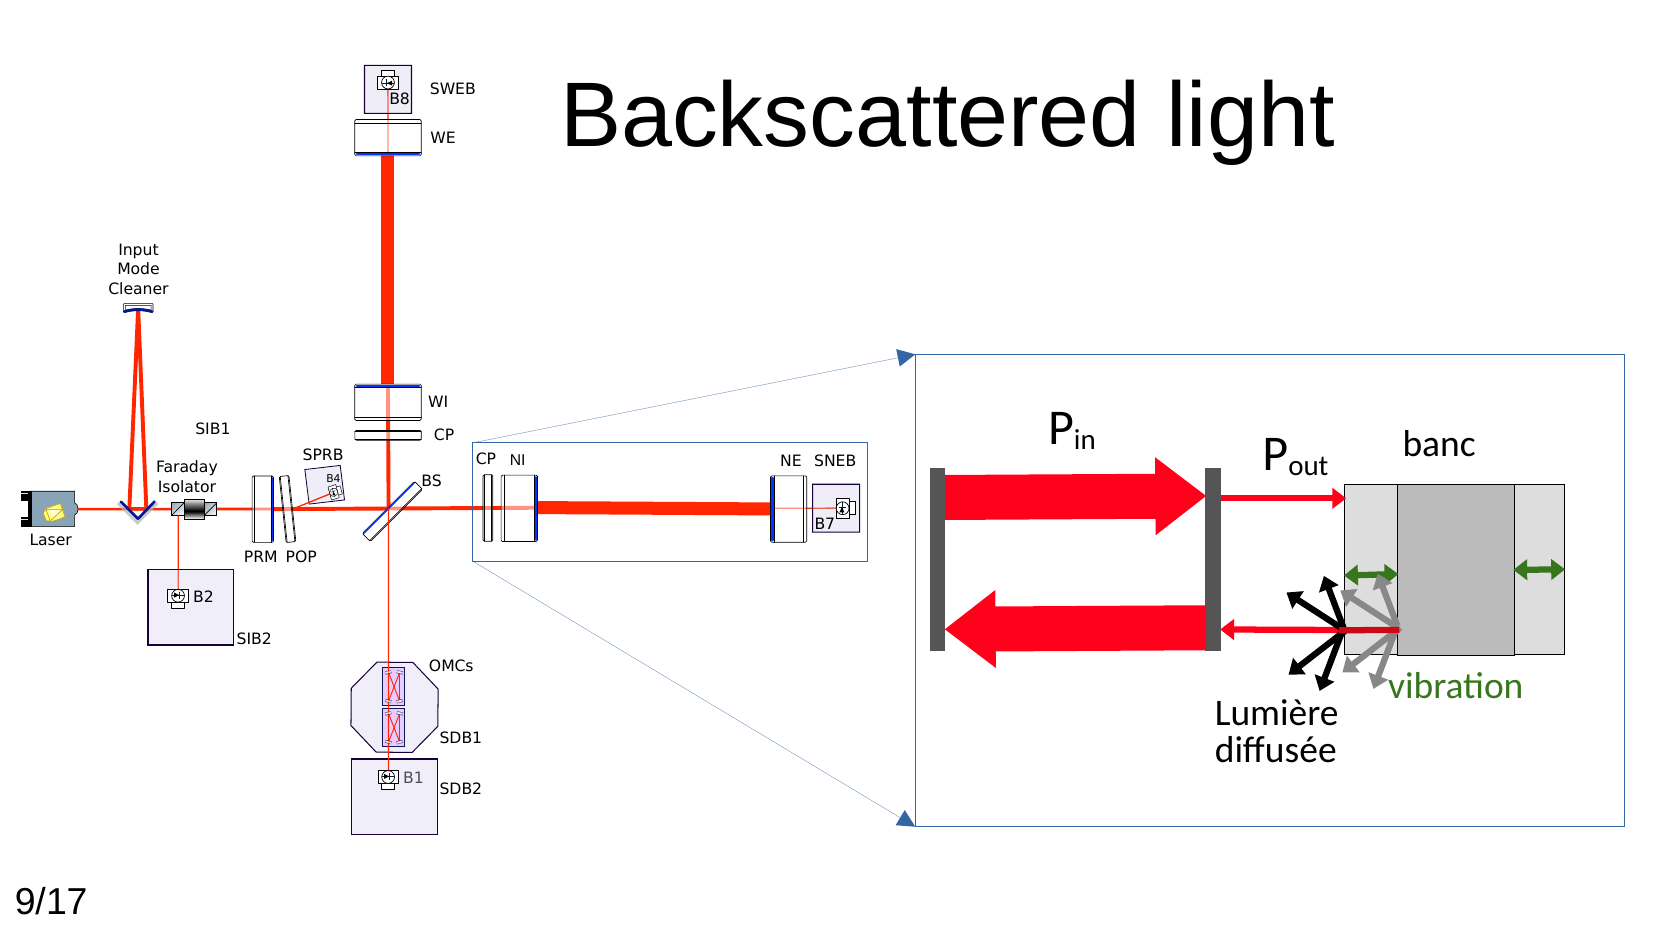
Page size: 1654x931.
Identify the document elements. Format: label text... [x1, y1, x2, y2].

picture [473, 443, 867, 561]
text_box <numéro>/17 [0, 873, 296, 931]
text_box banc [1387, 421, 1516, 485]
picture [476, 562, 868, 797]
text_box Pout [1247, 425, 1356, 499]
text_box [1205, 468, 1221, 651]
text_box [1344, 484, 1565, 656]
text_box Lumière diffusée [1199, 689, 1398, 792]
text_box [930, 468, 945, 651]
text_box Pin [1033, 399, 1120, 473]
text_box [1372, 643, 1387, 655]
picture [483, 365, 868, 442]
text_box vibration [1373, 662, 1573, 721]
picture [0, 59, 868, 842]
text_box [1344, 634, 1385, 655]
text_box [1344, 602, 1387, 627]
title Backscattered light [324, 37, 1571, 193]
text_box [1344, 577, 1390, 618]
